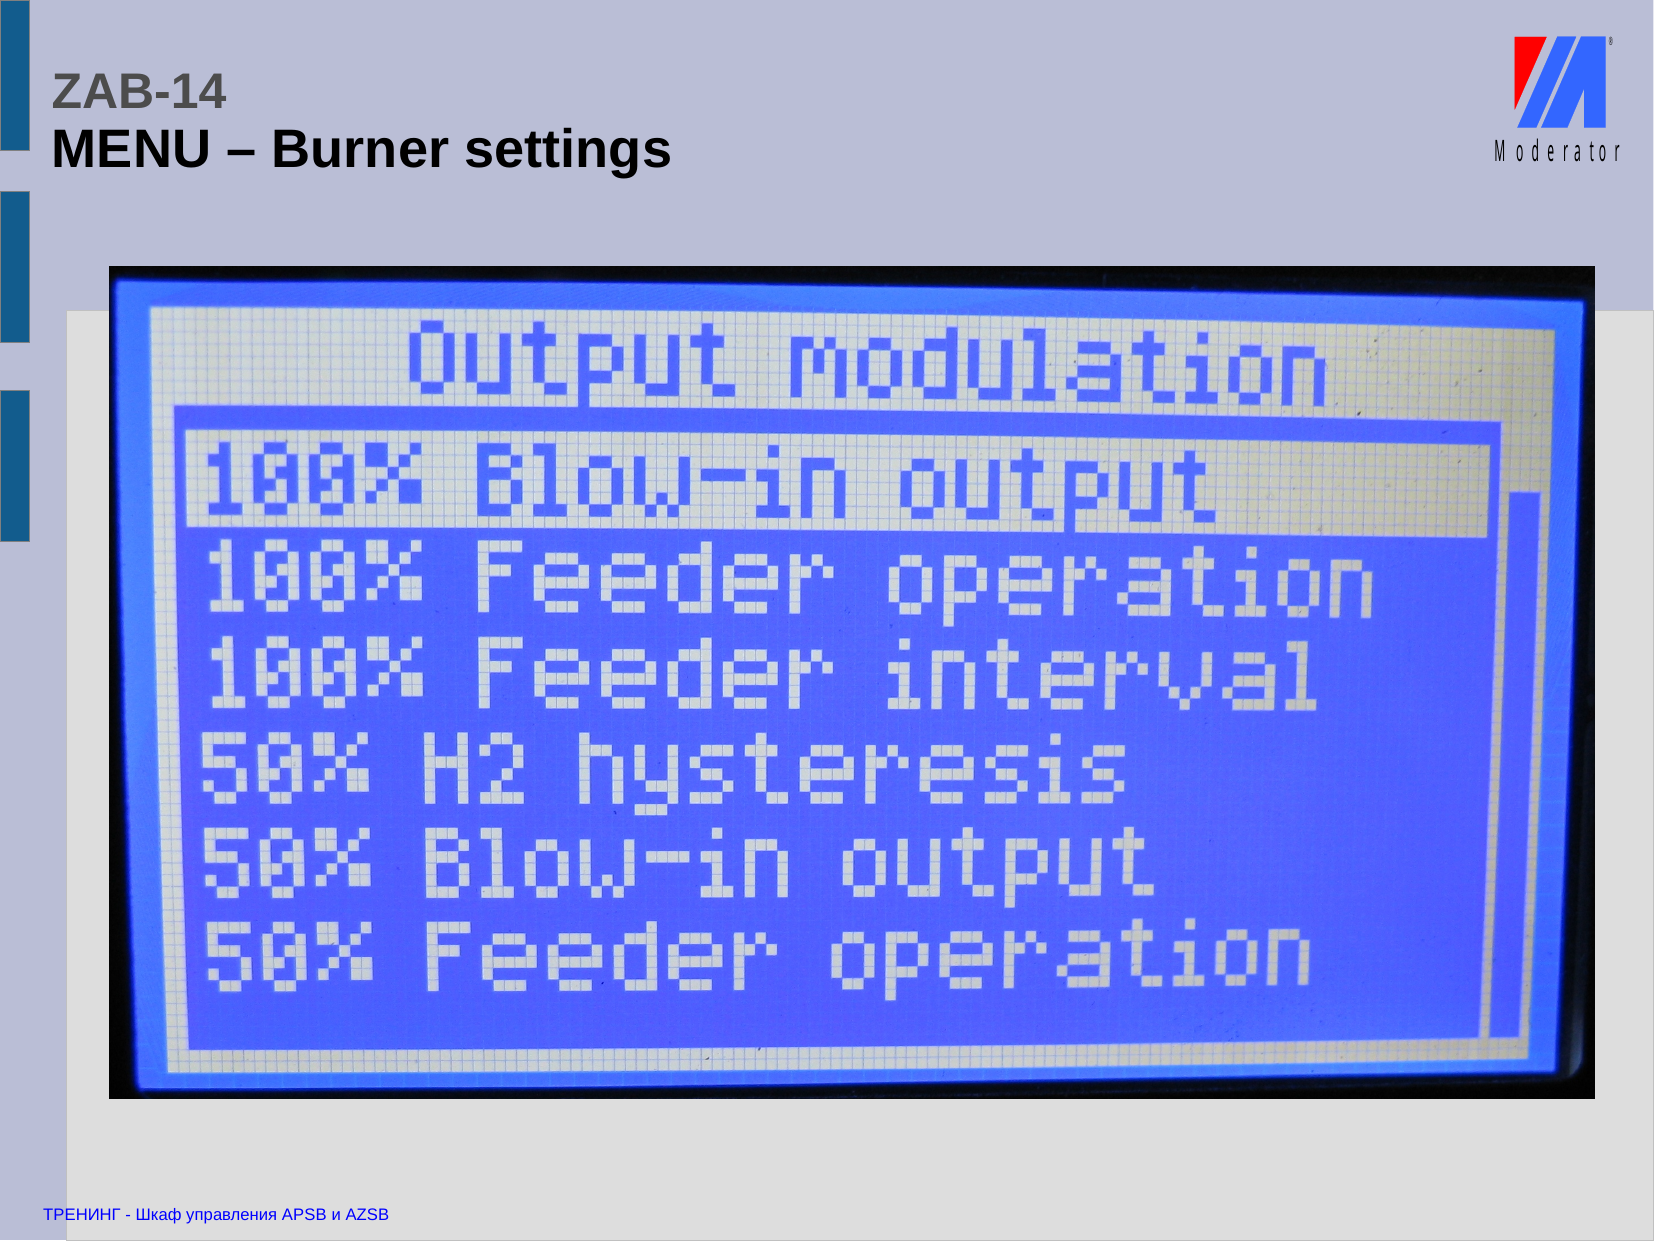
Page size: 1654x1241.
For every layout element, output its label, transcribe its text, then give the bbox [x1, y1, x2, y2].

picture [109, 266, 1595, 1099]
text_box ТРЕНИНГ - Шкаф управления APSB и AZSB [23, 1197, 1134, 1232]
title ZAB-14 МЕNU – Burner settings [51, 47, 1540, 196]
picture [1492, 33, 1635, 167]
